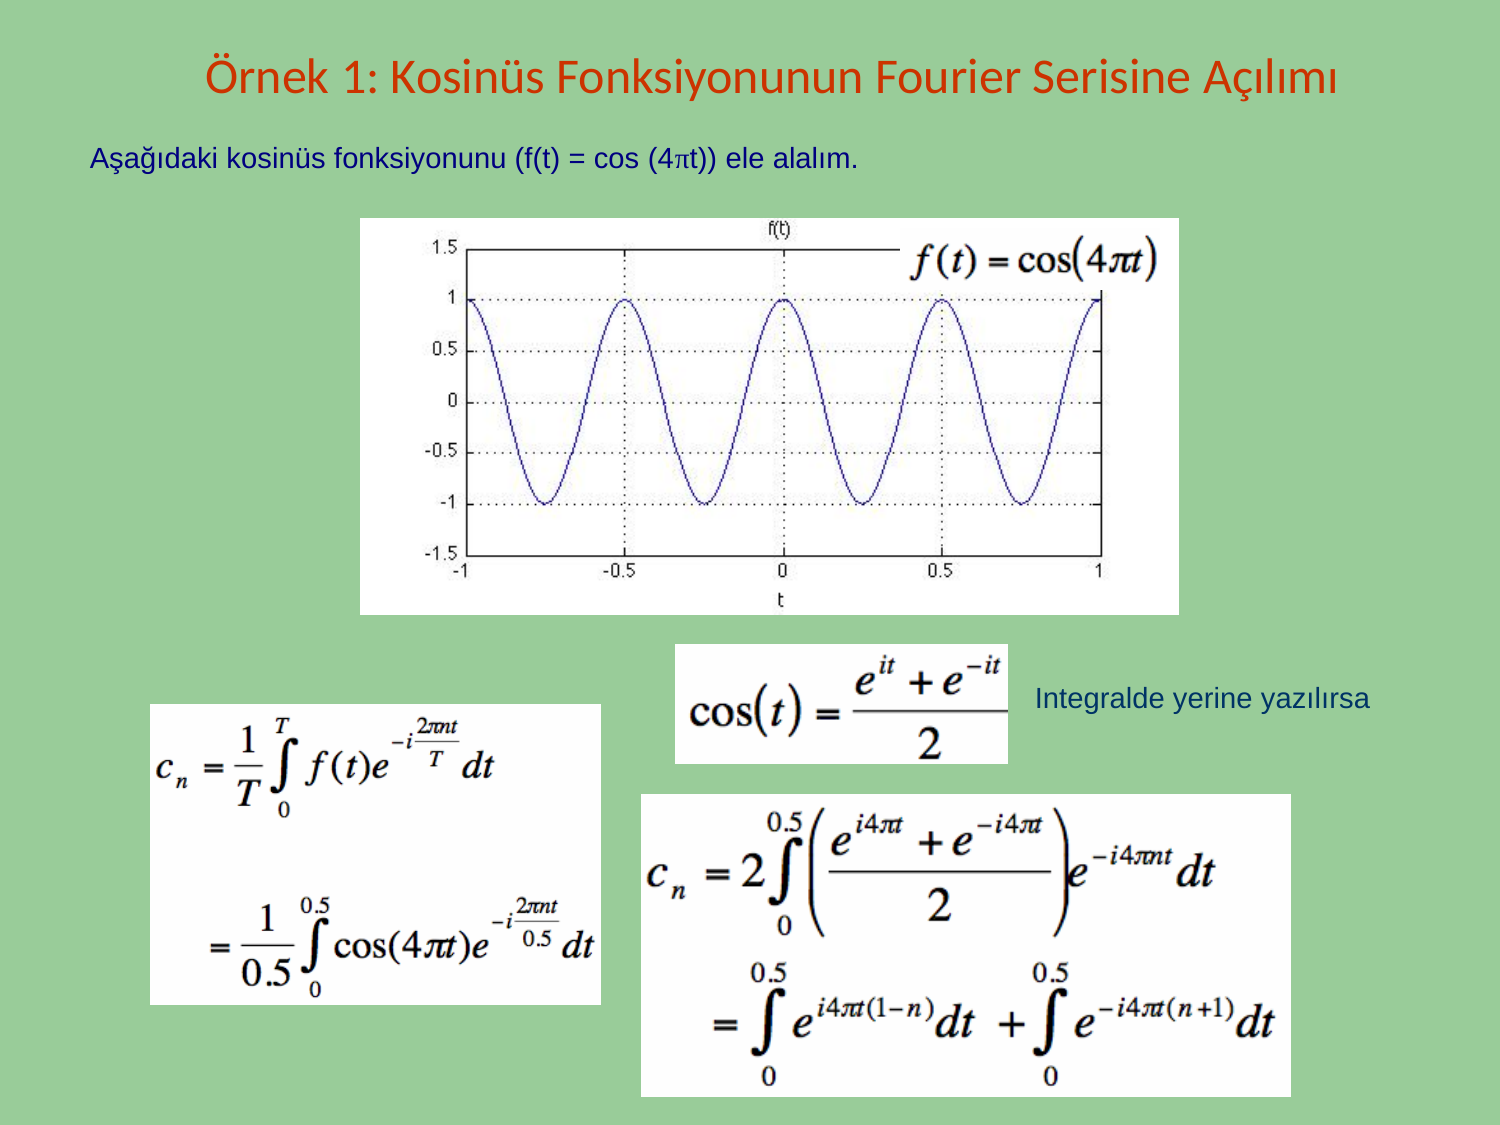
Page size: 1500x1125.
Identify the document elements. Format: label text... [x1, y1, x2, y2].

text_box Integralde yerine yazılırsa [1020, 675, 1441, 723]
picture [360, 218, 1179, 616]
title Örnek 1: Kosinüs Fonksiyonunun Fourier Serisine Açılımı [135, 33, 1410, 129]
text_box Aşağıdaki kosinüs fonksiyonunu (f(t) = cos (4πt)) ele alalım. [75, 134, 1456, 229]
picture [150, 704, 601, 1006]
picture [641, 794, 1291, 1097]
picture [675, 644, 1008, 764]
